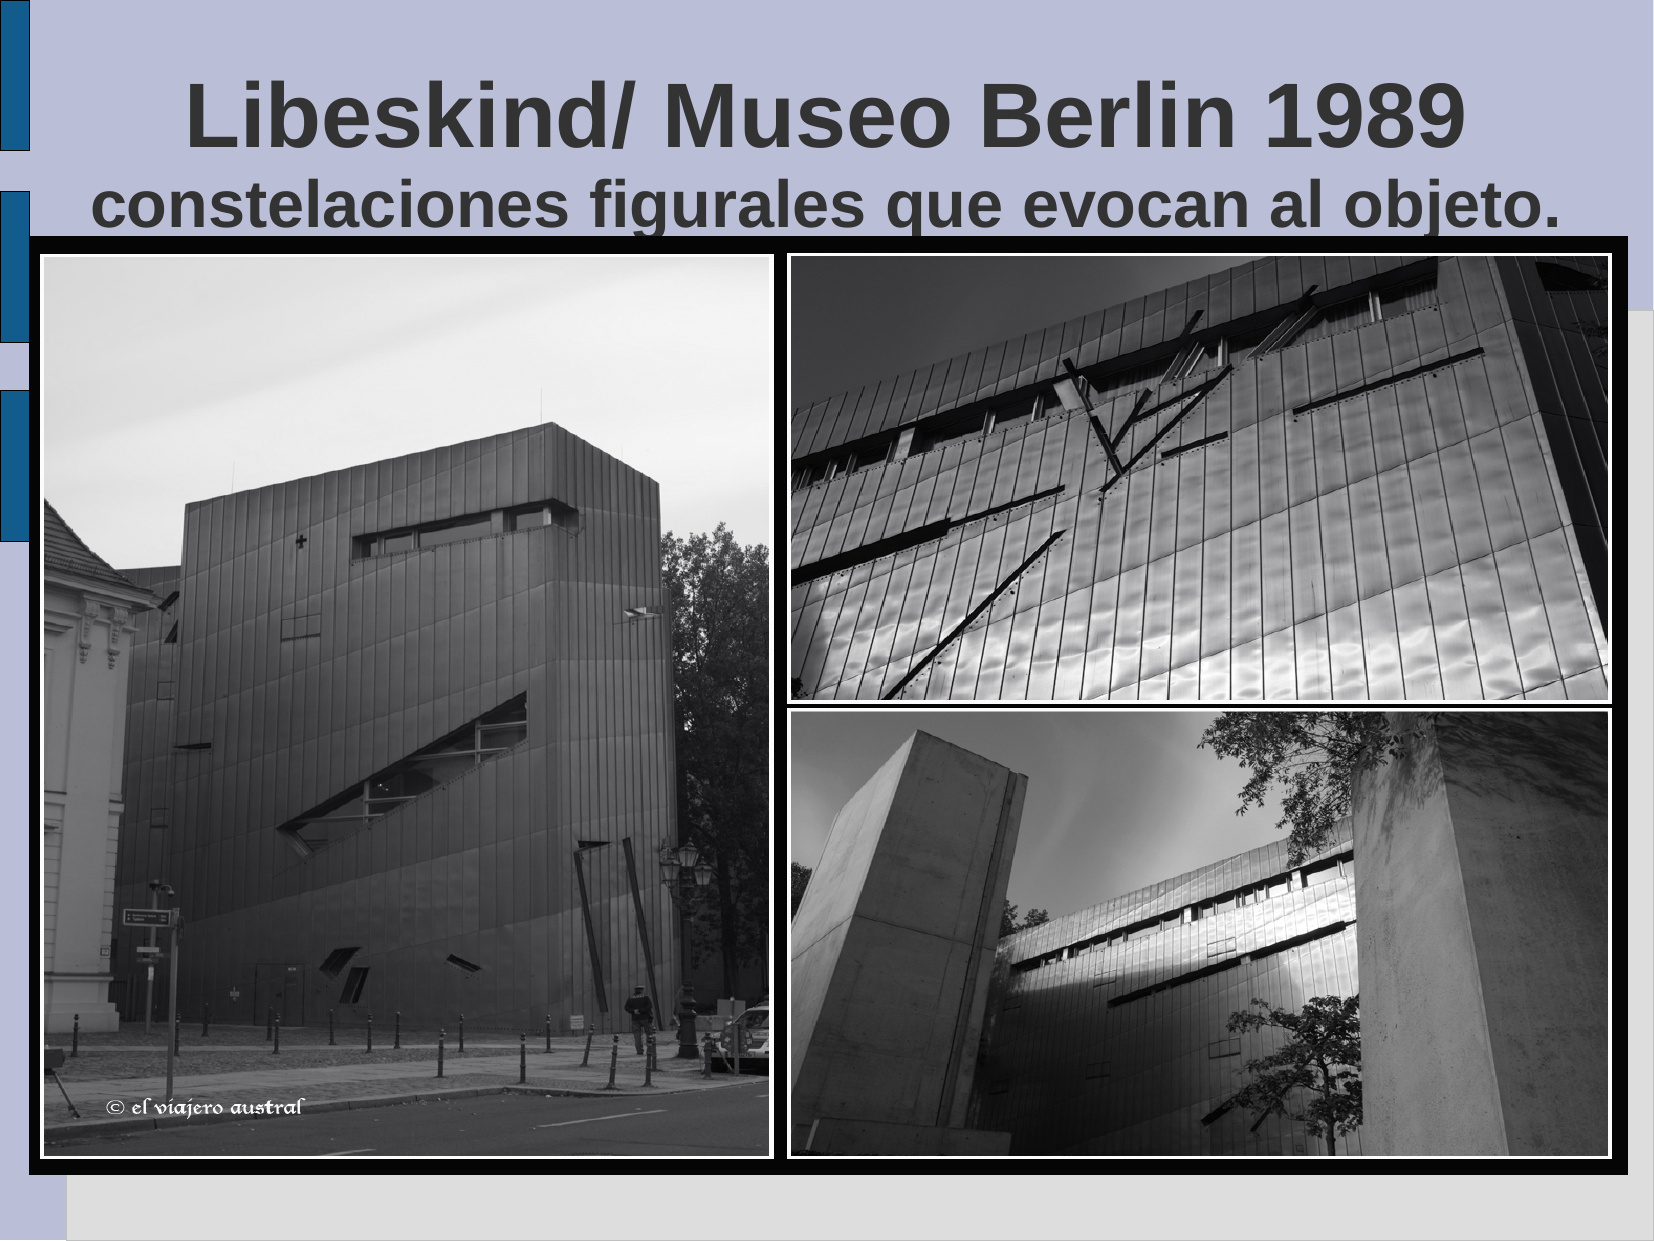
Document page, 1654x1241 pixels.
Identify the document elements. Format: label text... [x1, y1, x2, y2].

picture [29, 236, 1628, 1175]
title Libeskind/ Museo Berlin 1989 constelaciones figurales que evocan al objeto. [82, 56, 1571, 236]
